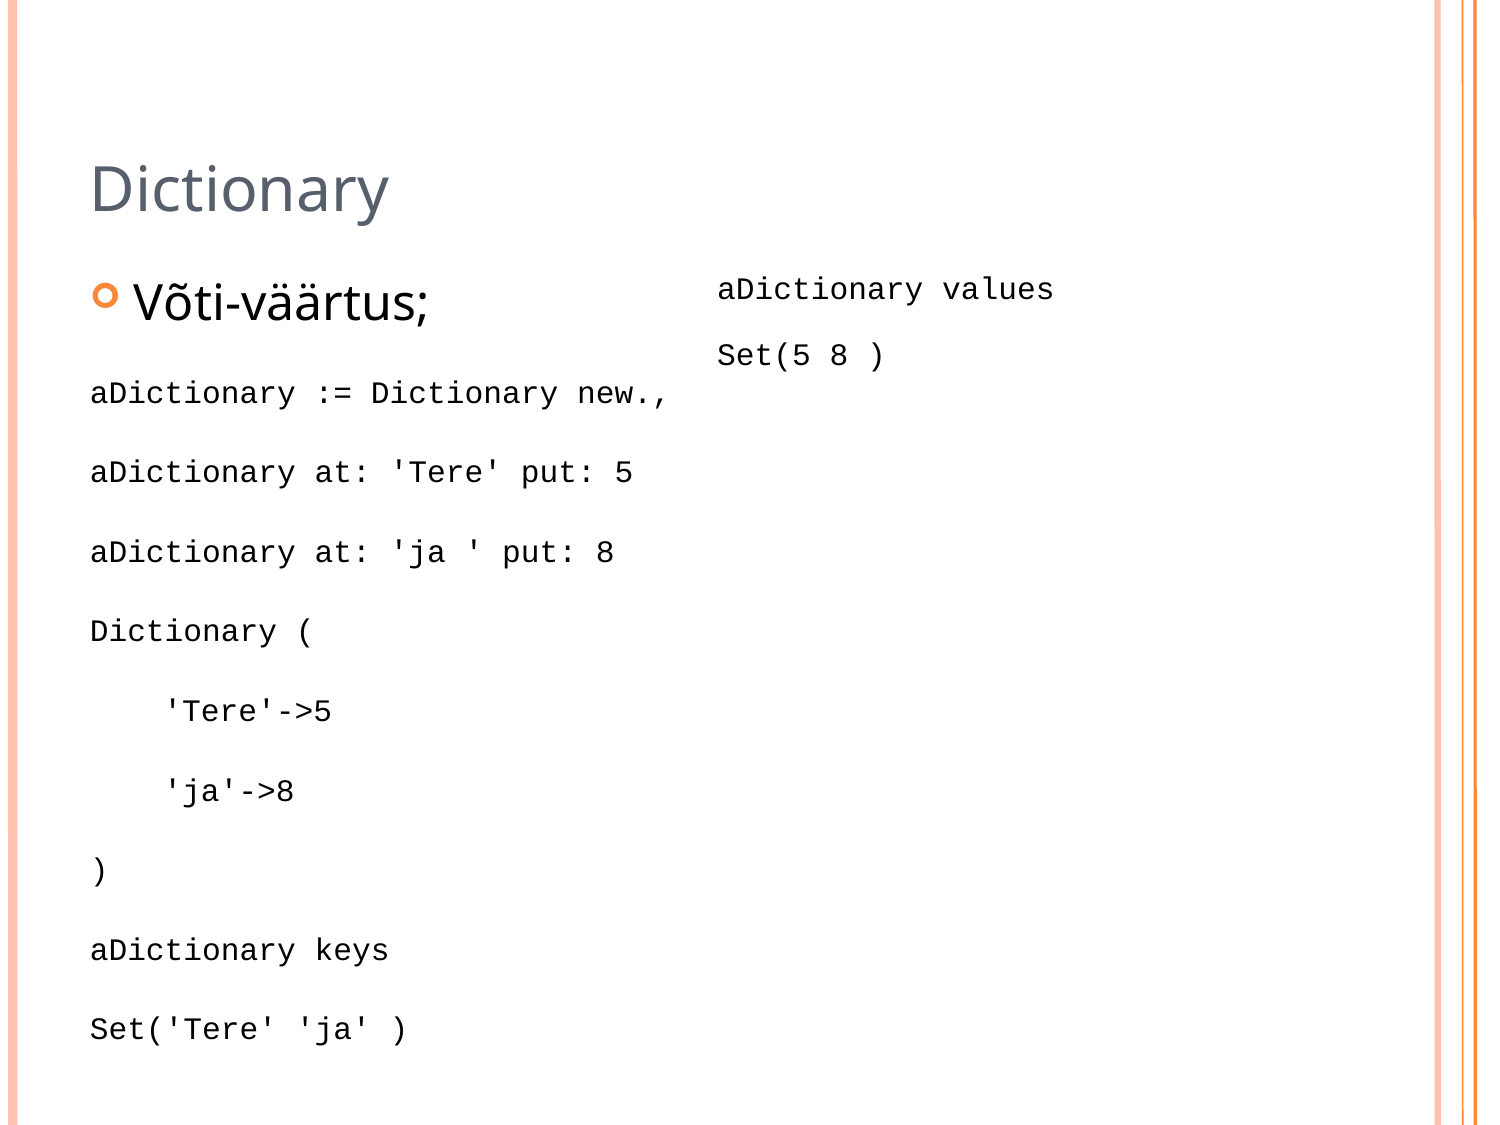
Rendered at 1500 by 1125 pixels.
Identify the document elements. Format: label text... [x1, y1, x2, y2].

title Dictionary [75, 45, 1300, 232]
list aDictionary values Set(5 8 ) [702, 262, 1300, 1062]
text_box Võti-väärtus; aDictionary := Dictionary new., aDictionary at: 'Tere' put: 5 aDictionary at: 'ja ' put: 8 Dictionary ( 'Tere'->5 'ja'->8 ) aDictionary keys Set('Tere' 'ja' ) [74, 262, 702, 1062]
